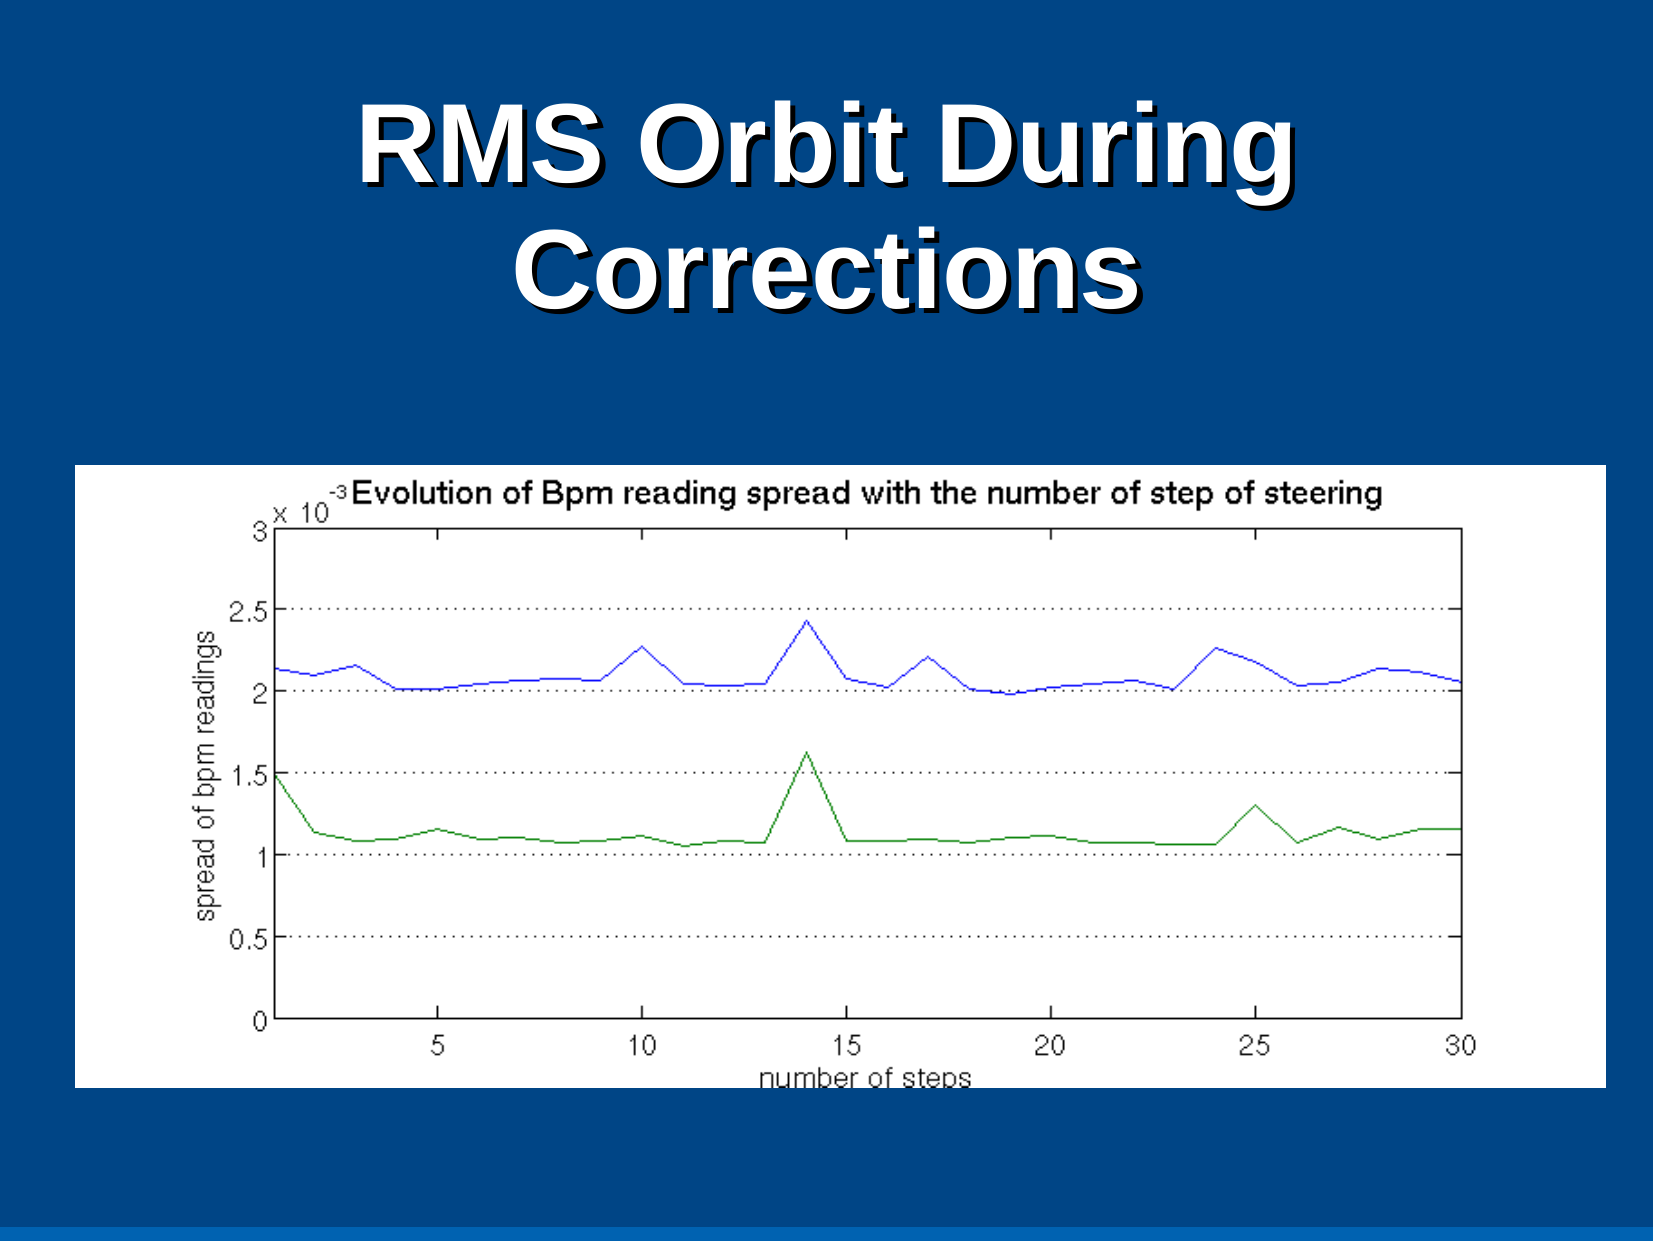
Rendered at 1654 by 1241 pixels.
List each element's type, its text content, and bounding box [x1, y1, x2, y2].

picture [75, 465, 1606, 1088]
title RMS Orbit During Corrections [121, 61, 1533, 352]
